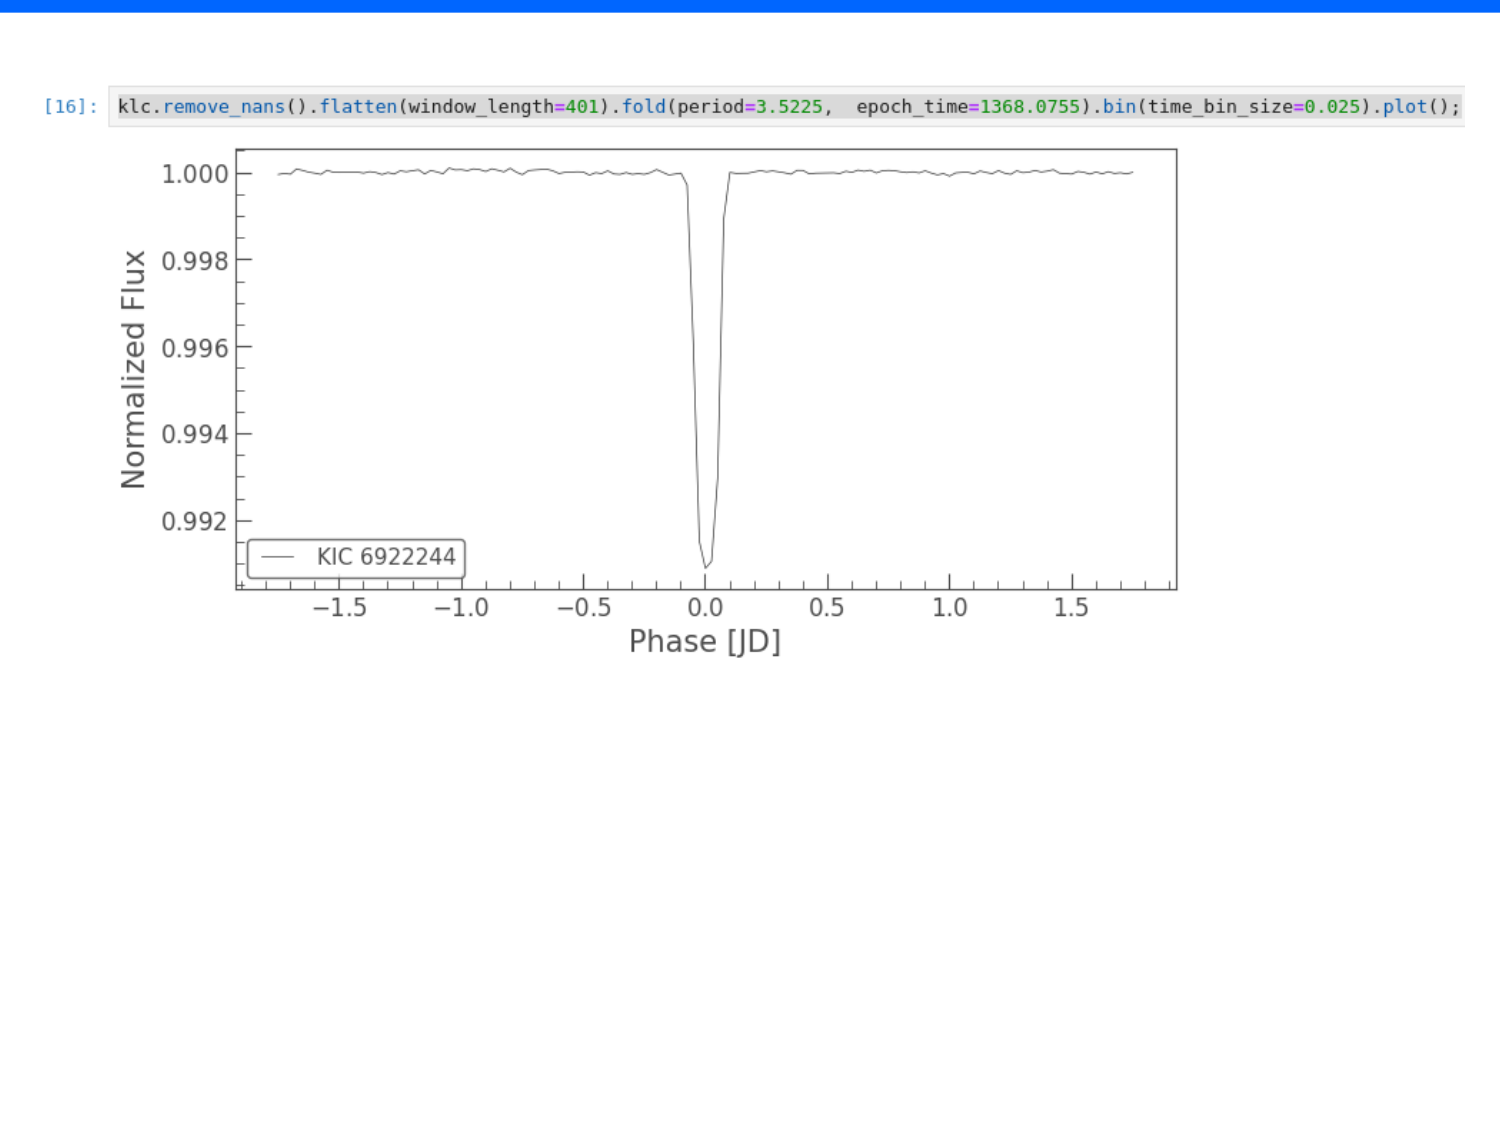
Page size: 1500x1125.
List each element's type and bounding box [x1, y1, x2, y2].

picture [37, 73, 1465, 676]
